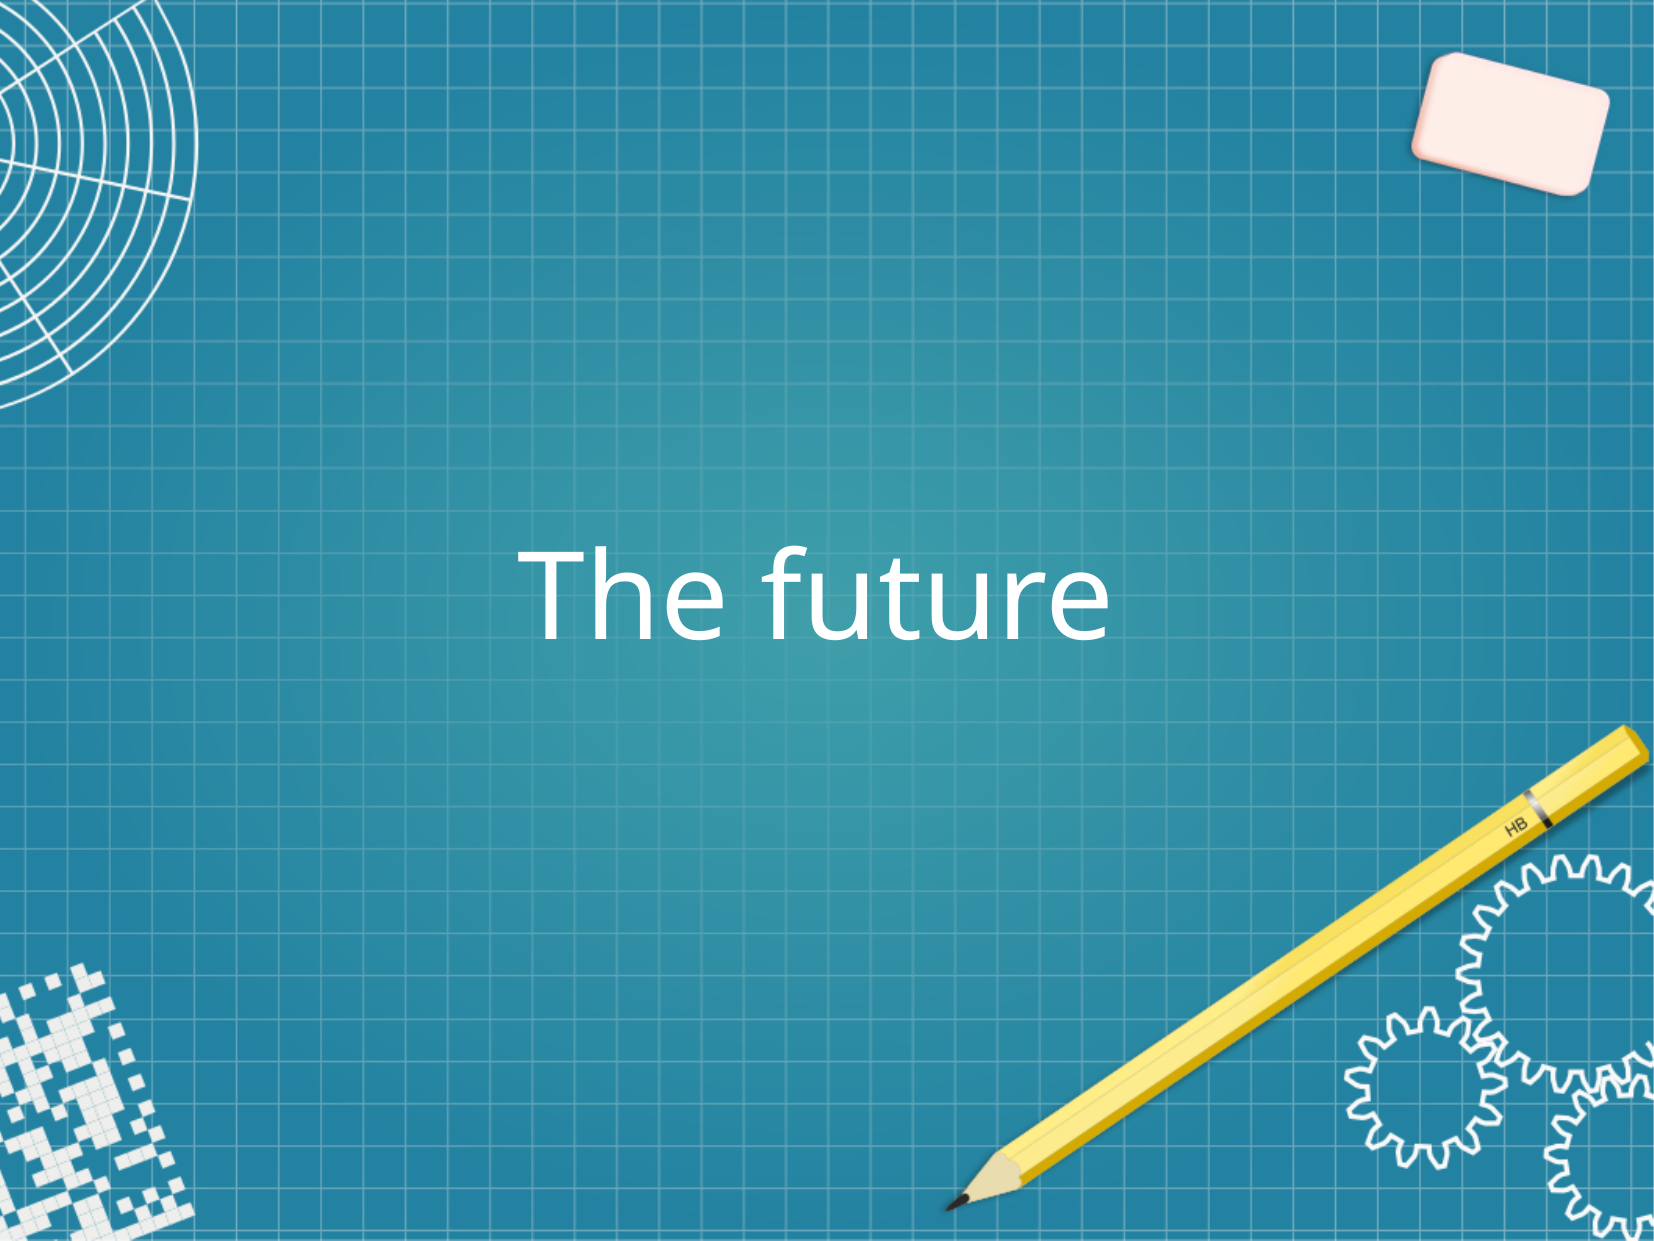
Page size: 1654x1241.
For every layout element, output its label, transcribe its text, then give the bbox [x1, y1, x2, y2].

title The future [71, 450, 1561, 734]
picture [0, 0, 1654, 1241]
